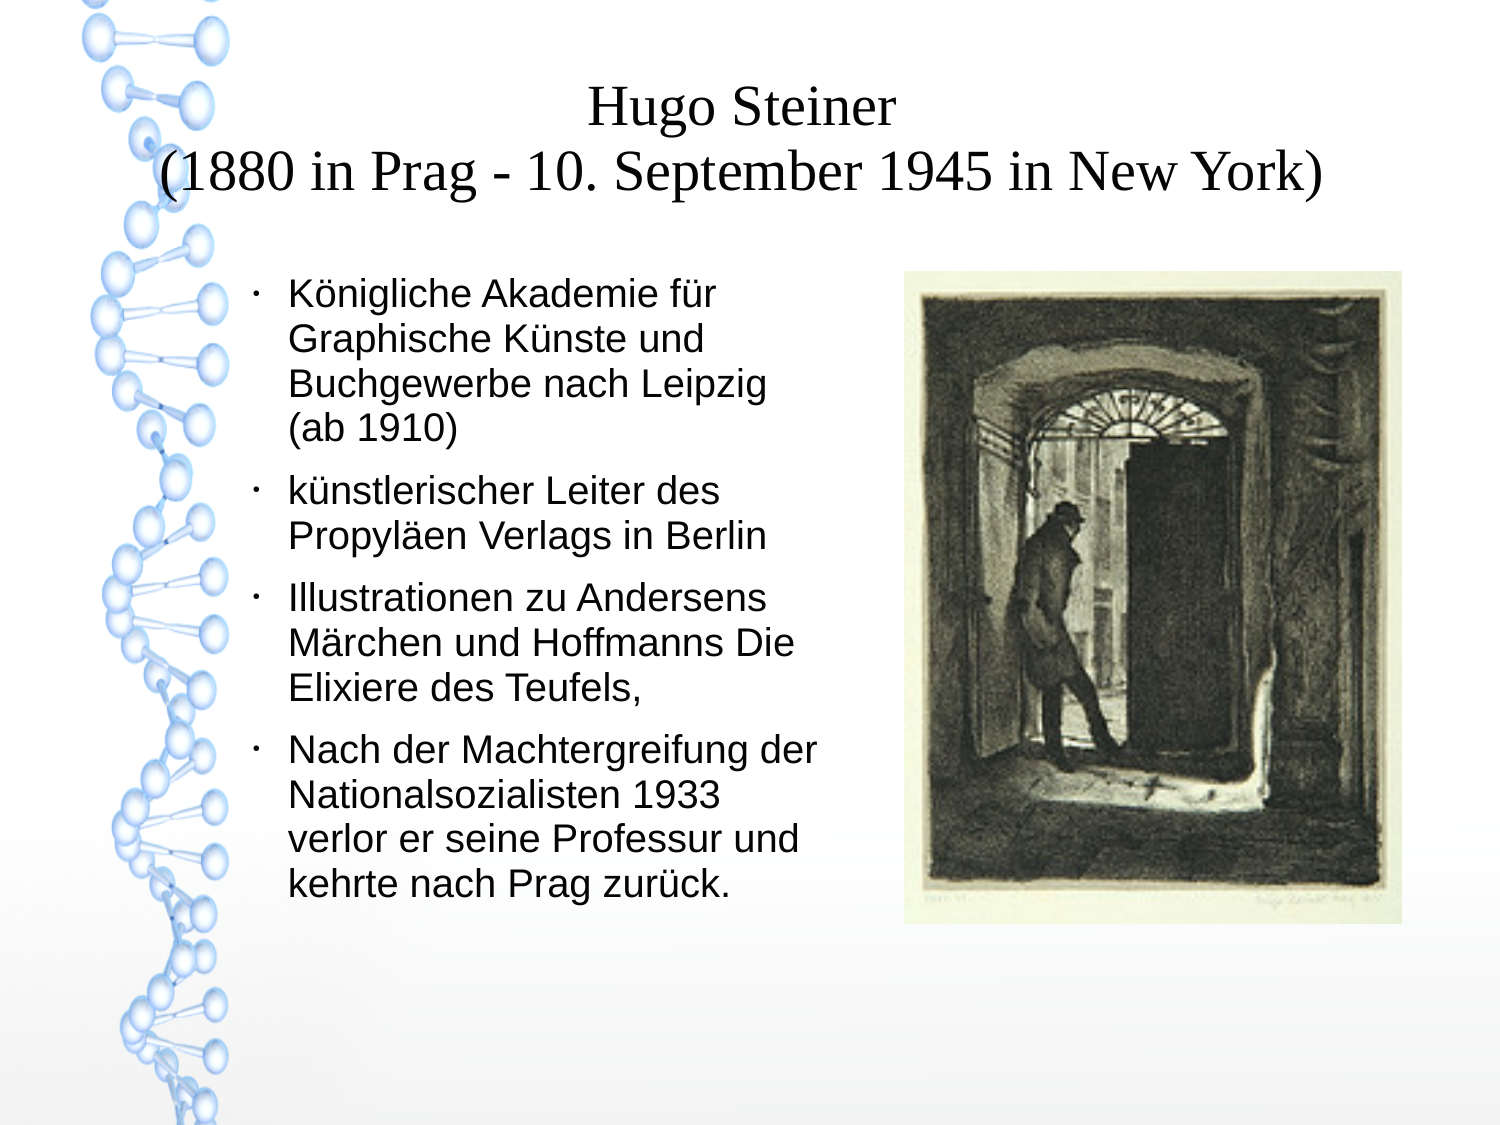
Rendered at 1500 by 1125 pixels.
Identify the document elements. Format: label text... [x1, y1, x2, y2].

picture [0, 0, 1500, 1125]
list Königliche Akademie für Graphische Künste und Buchgewerbe nach Leipzig (ab 1910) künstlerischer Leiter des Propyläen Verlags in Berlin Illustrationen zu Andersens Märchen und Hoffmanns Die Elixiere des Teufels, Nach der Machtergreifung der Nationalsozialisten 1933 verlor er seine Professur und kehrte nach Prag zurück. [241, 271, 830, 924]
title Hugo Steiner (1880 in Prag - 10. September 1945 in New York) [74, 52, 1425, 225]
